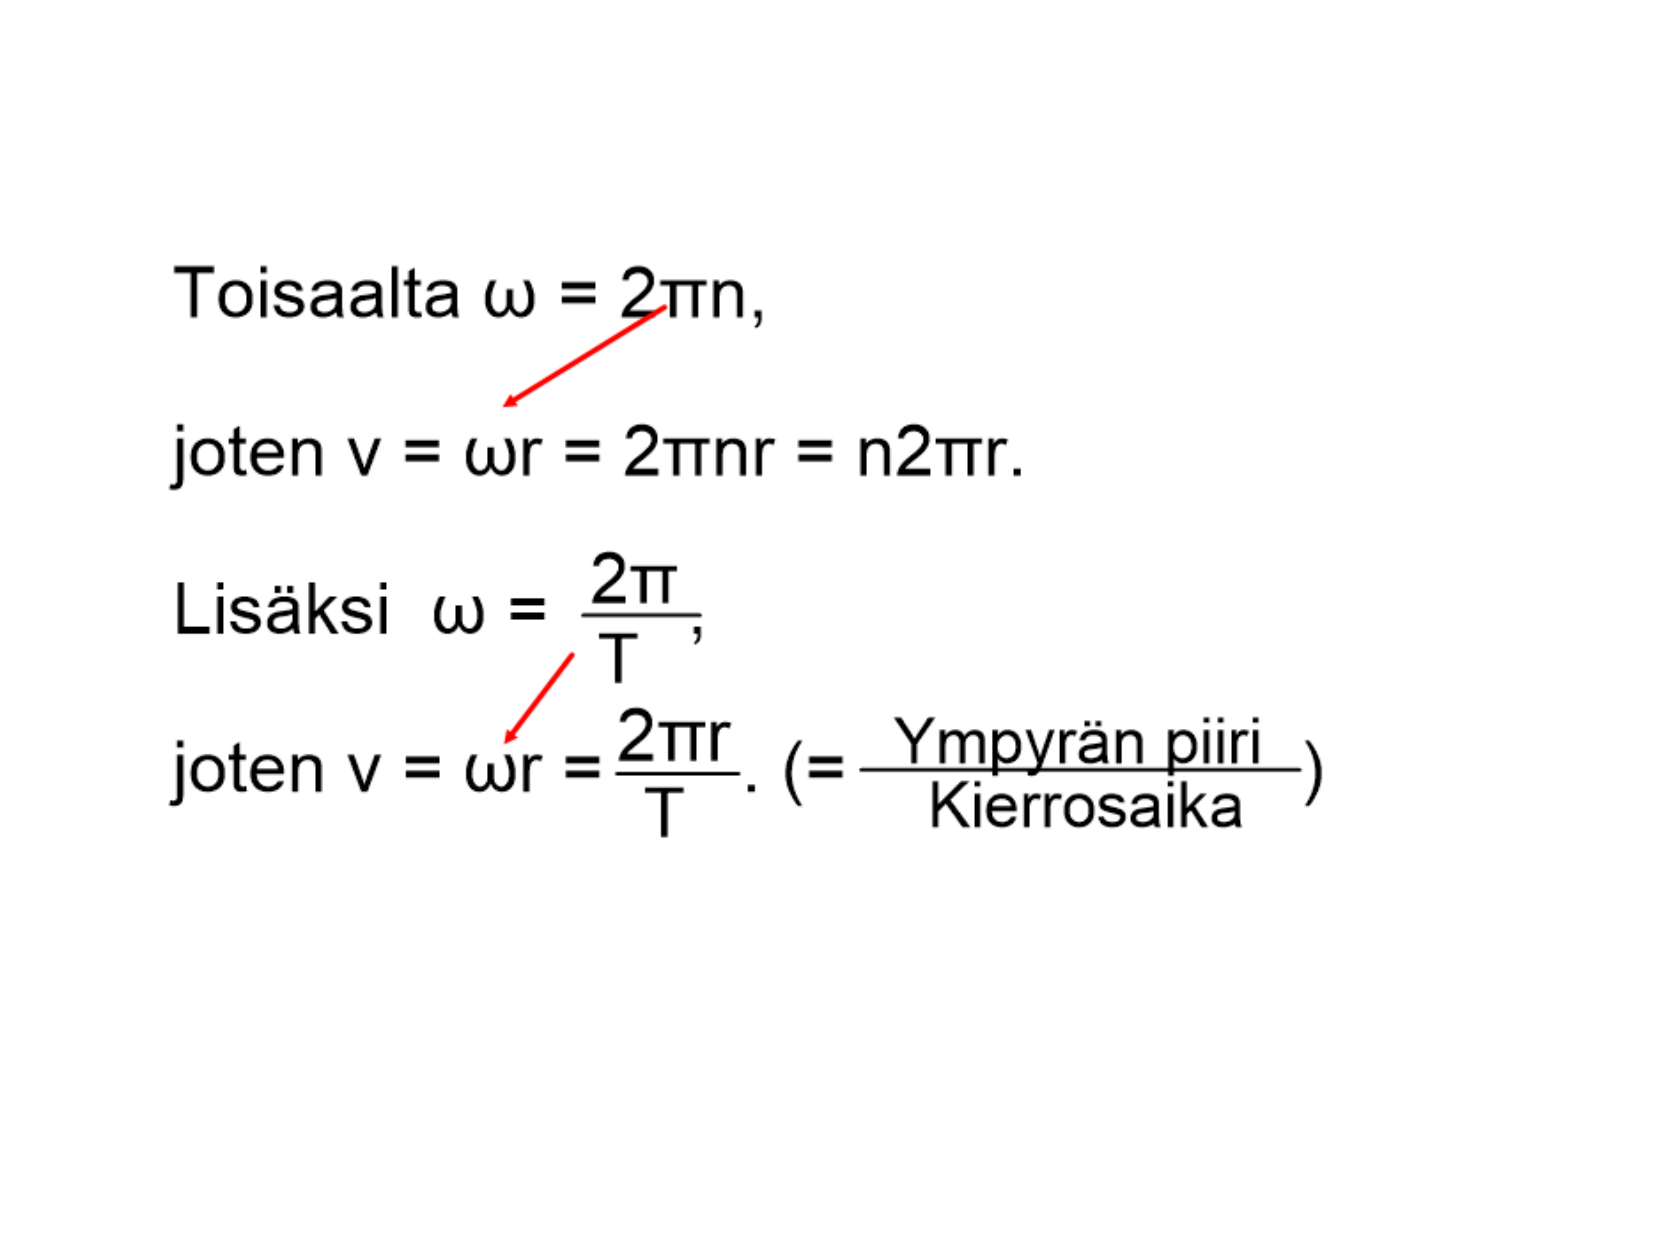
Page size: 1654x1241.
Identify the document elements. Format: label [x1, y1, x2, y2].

picture [121, 177, 1441, 907]
